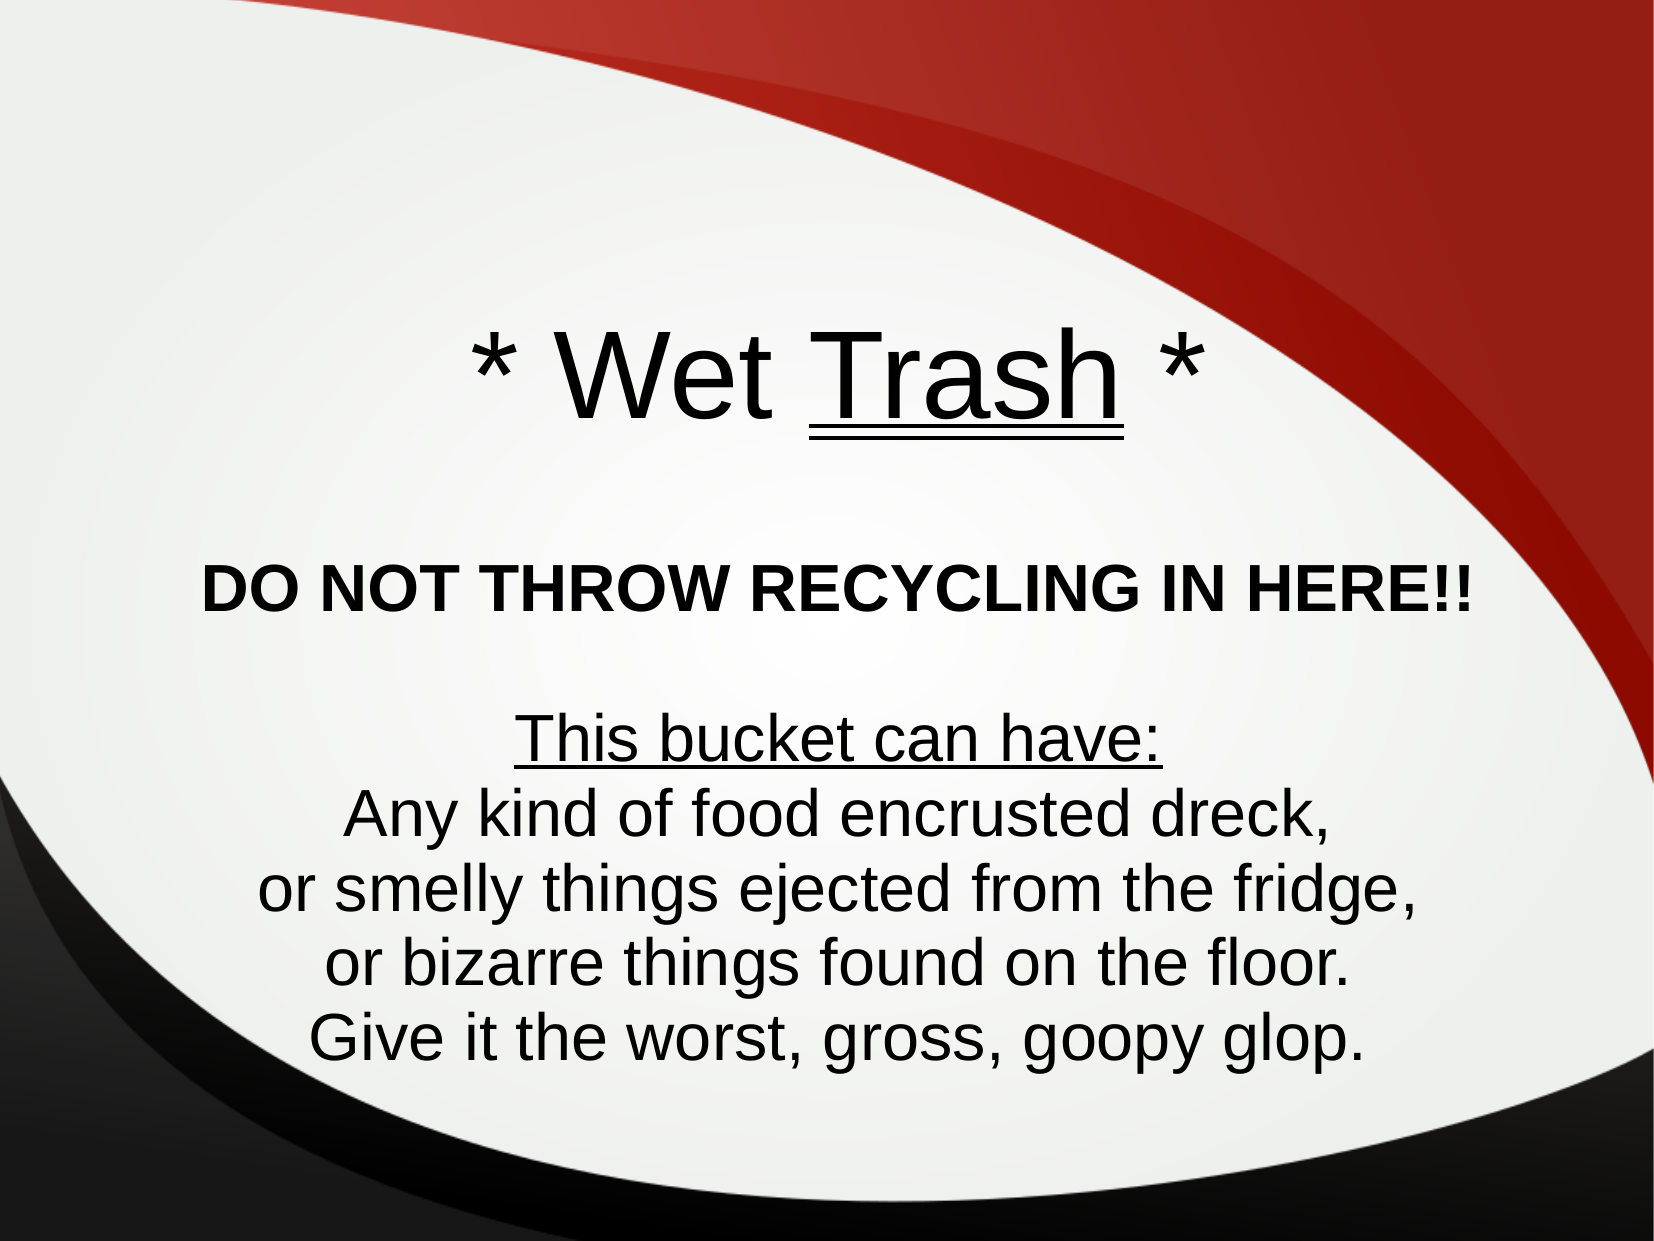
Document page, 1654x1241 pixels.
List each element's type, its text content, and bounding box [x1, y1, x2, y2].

title * Wet Trash * [94, 271, 1583, 479]
picture [0, 0, 1654, 1241]
subtitle DO NOT THROW RECYCLING IN HERE!! This bucket can have: Any kind of food encrusted dreck, or smelly things ejected from the fridge, or bizarre things found on the floor. Give it the worst, gross, goopy glop. [94, 551, 1583, 1075]
